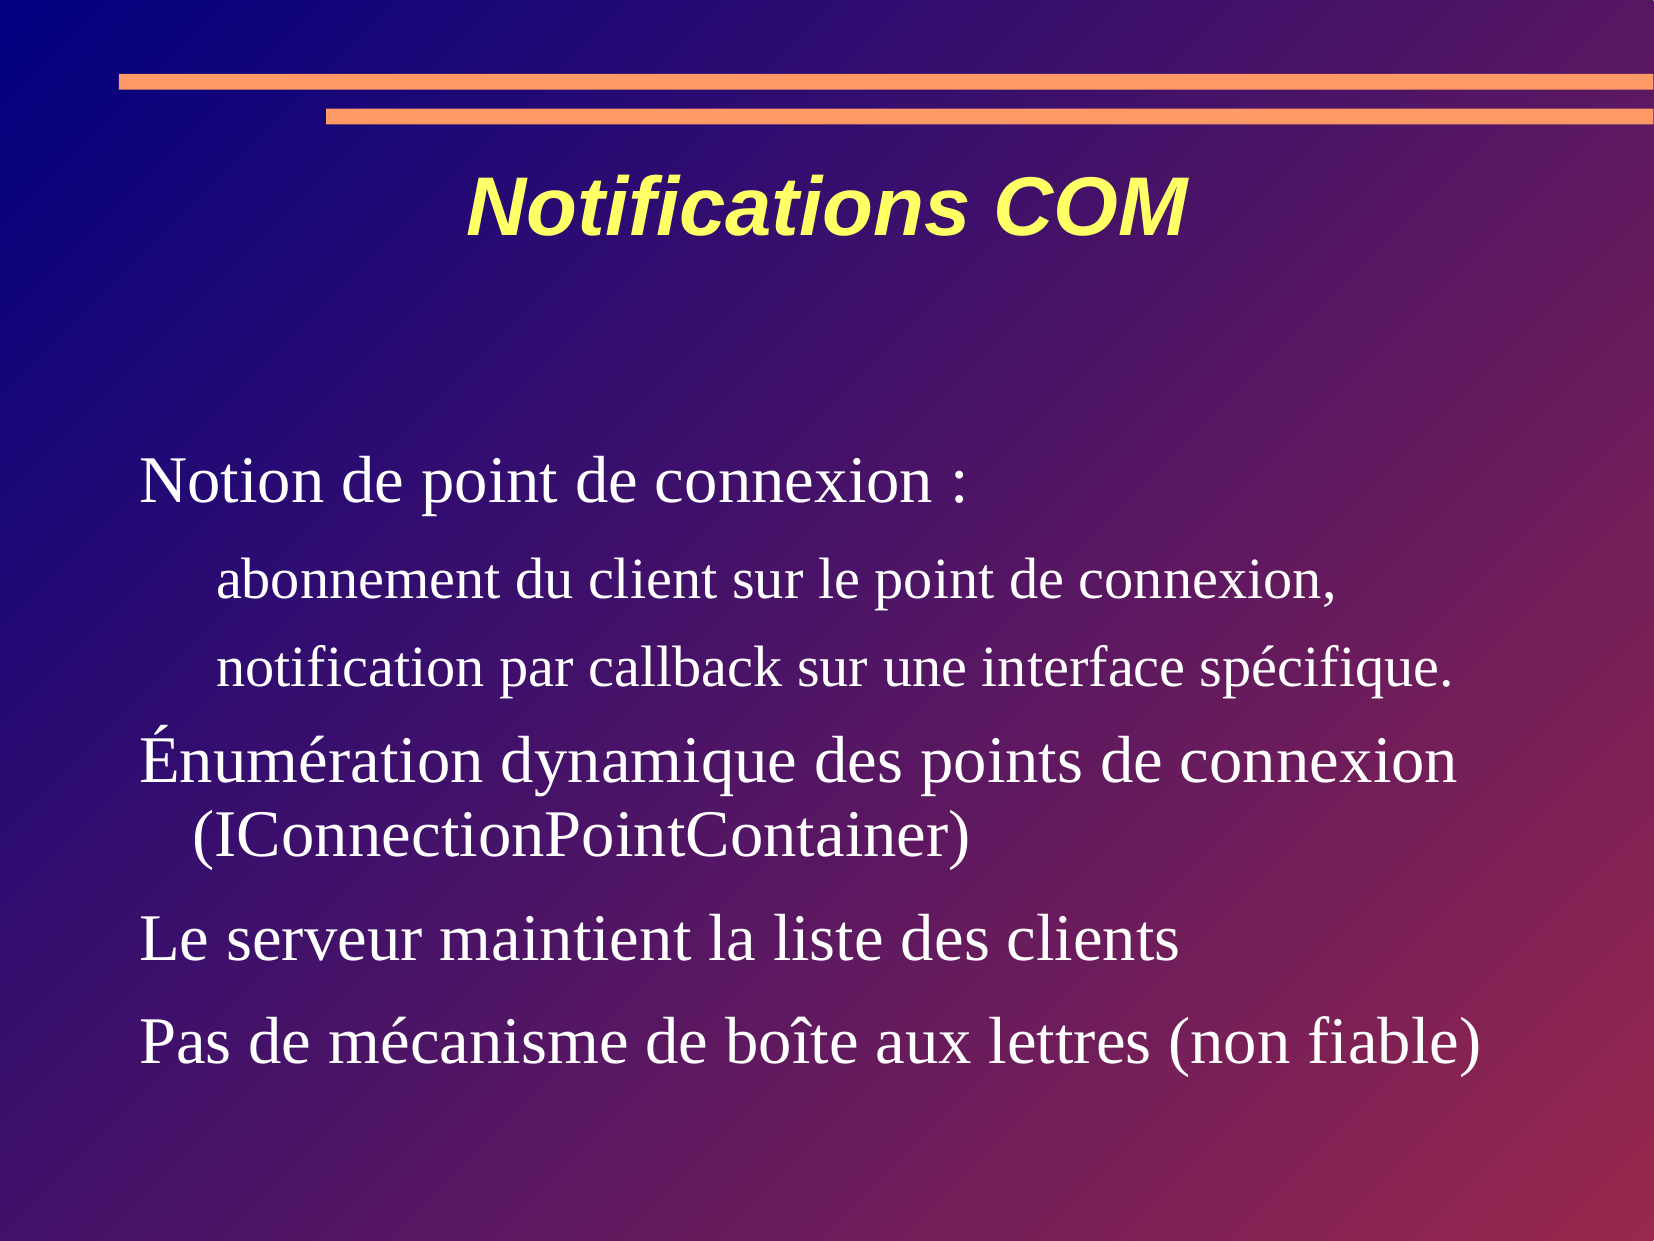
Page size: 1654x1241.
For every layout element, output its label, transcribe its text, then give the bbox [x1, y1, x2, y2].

list Notion de point de connexion : abonnement du client sur le point de connexion, notification par callback sur une interface spécifique. Énumération dynamique des points de connexion (IConnectionPointContainer) Le serveur maintient la liste des clients Pas de mécanisme de boîte aux lettres (non fiable) [121, 443, 1600, 1127]
title Notifications COM [121, 102, 1534, 311]
